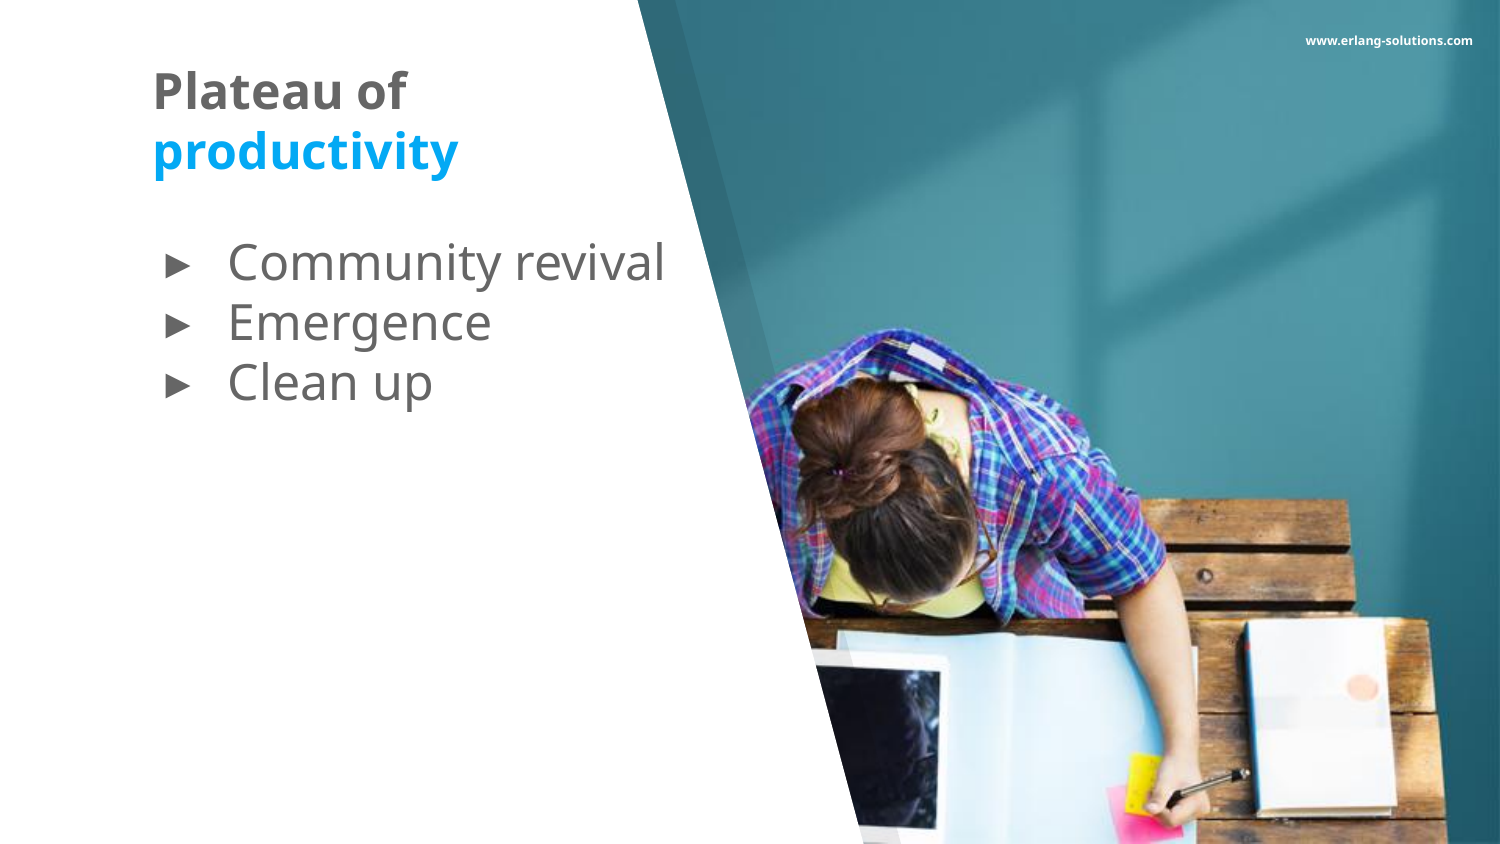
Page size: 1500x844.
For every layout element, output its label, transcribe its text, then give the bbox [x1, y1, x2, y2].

list Community revival Emergence Clean up [137, 215, 741, 586]
title Plateau of productivity [137, 115, 655, 195]
picture [638, 0, 1500, 844]
